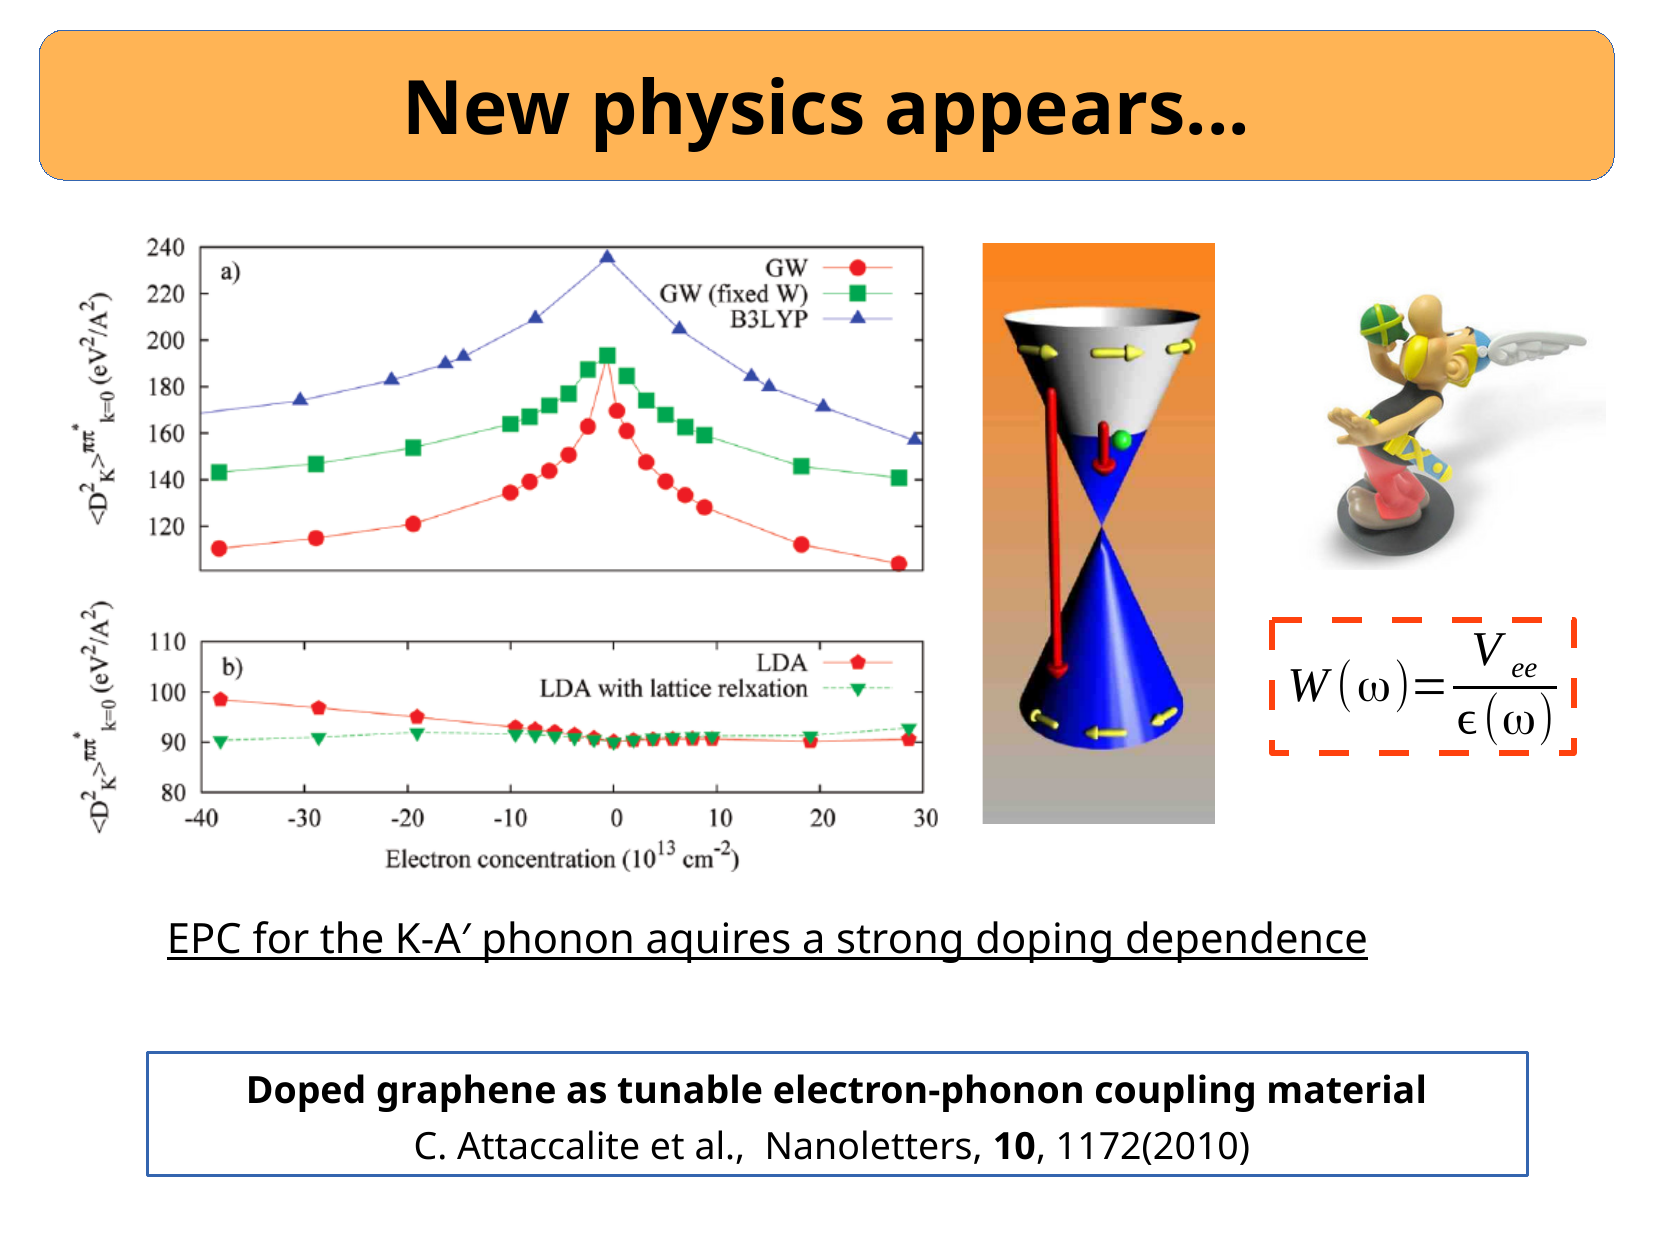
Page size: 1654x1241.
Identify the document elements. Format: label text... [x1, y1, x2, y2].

picture [60, 209, 961, 889]
text_box Doped graphene as tunable electron-phonon coupling material C. Attaccalite et al., Nanoletters, 10, 1172(2010) [147, 1055, 1528, 1186]
text_box New physics appears... [39, 30, 1615, 181]
chart [1275, 622, 1571, 751]
picture [982, 243, 1216, 824]
text_box EPC for the K-A′ phonon aquires a strong doping dependence [110, 901, 1426, 988]
picture [1290, 263, 1606, 571]
